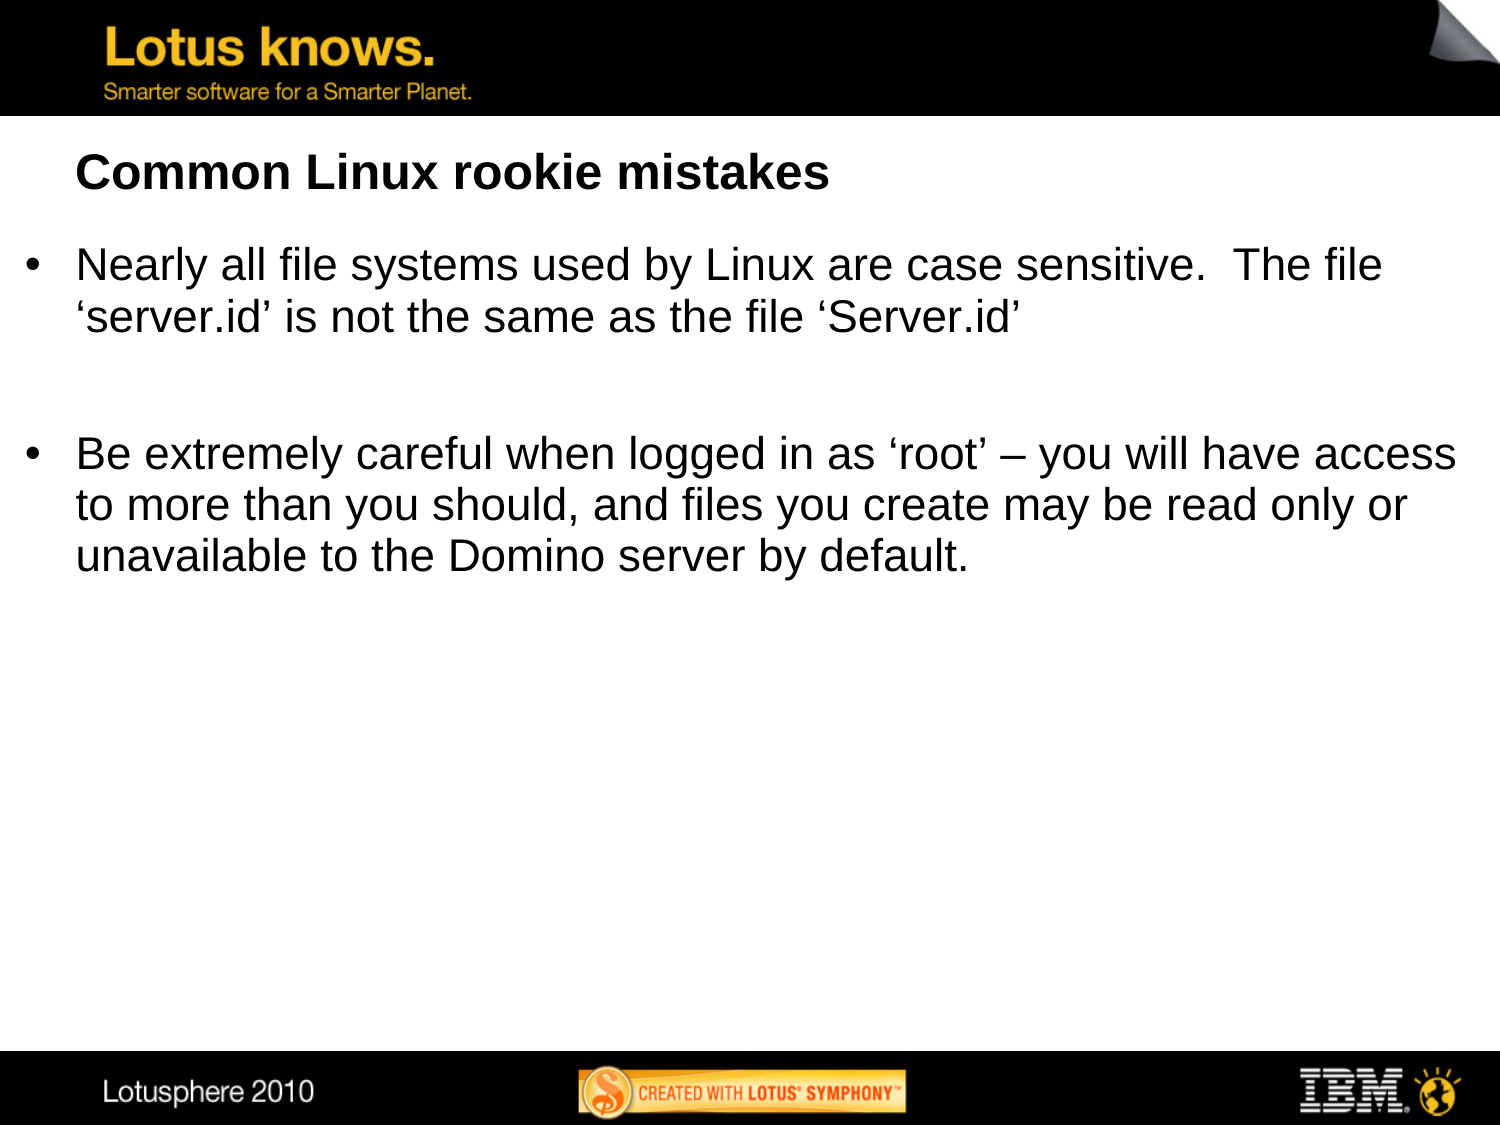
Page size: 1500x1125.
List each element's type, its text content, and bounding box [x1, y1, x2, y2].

picture [0, 1053, 1500, 1125]
list Nearly all file systems used by Linux are case sensitive. The file ‘server.id’ is not the same as the file ‘Server.id’ Be extremely careful when logged in as ‘root’ – you will have access to more than you should, and files you create may be read only or unavailable to the Domino server by default. [24, 237, 1476, 1026]
picture [0, 0, 1500, 114]
title Common Linux rookie mistakes [74, 137, 1475, 200]
